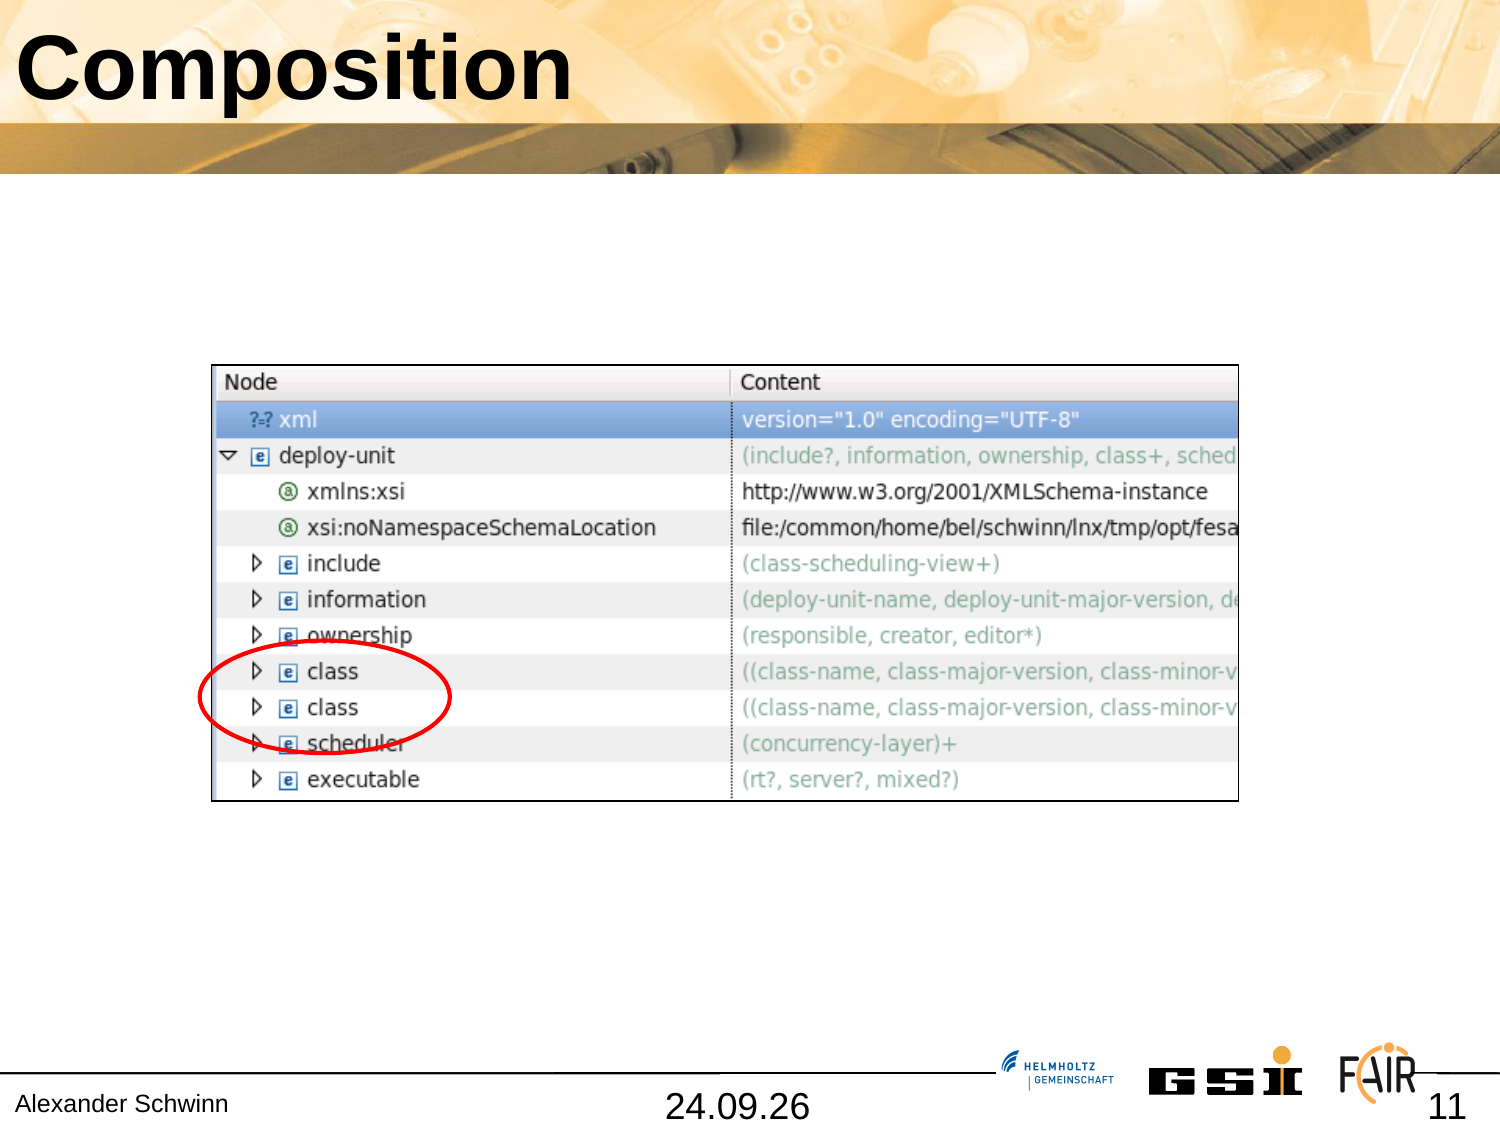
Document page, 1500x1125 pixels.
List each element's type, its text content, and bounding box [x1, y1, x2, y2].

picture [1328, 1034, 1439, 1106]
picture [0, 126, 1500, 175]
picture [212, 643, 447, 751]
picture [996, 1046, 1121, 1095]
picture [1149, 1046, 1302, 1095]
picture [212, 365, 1238, 801]
title Composition [0, 0, 1500, 126]
